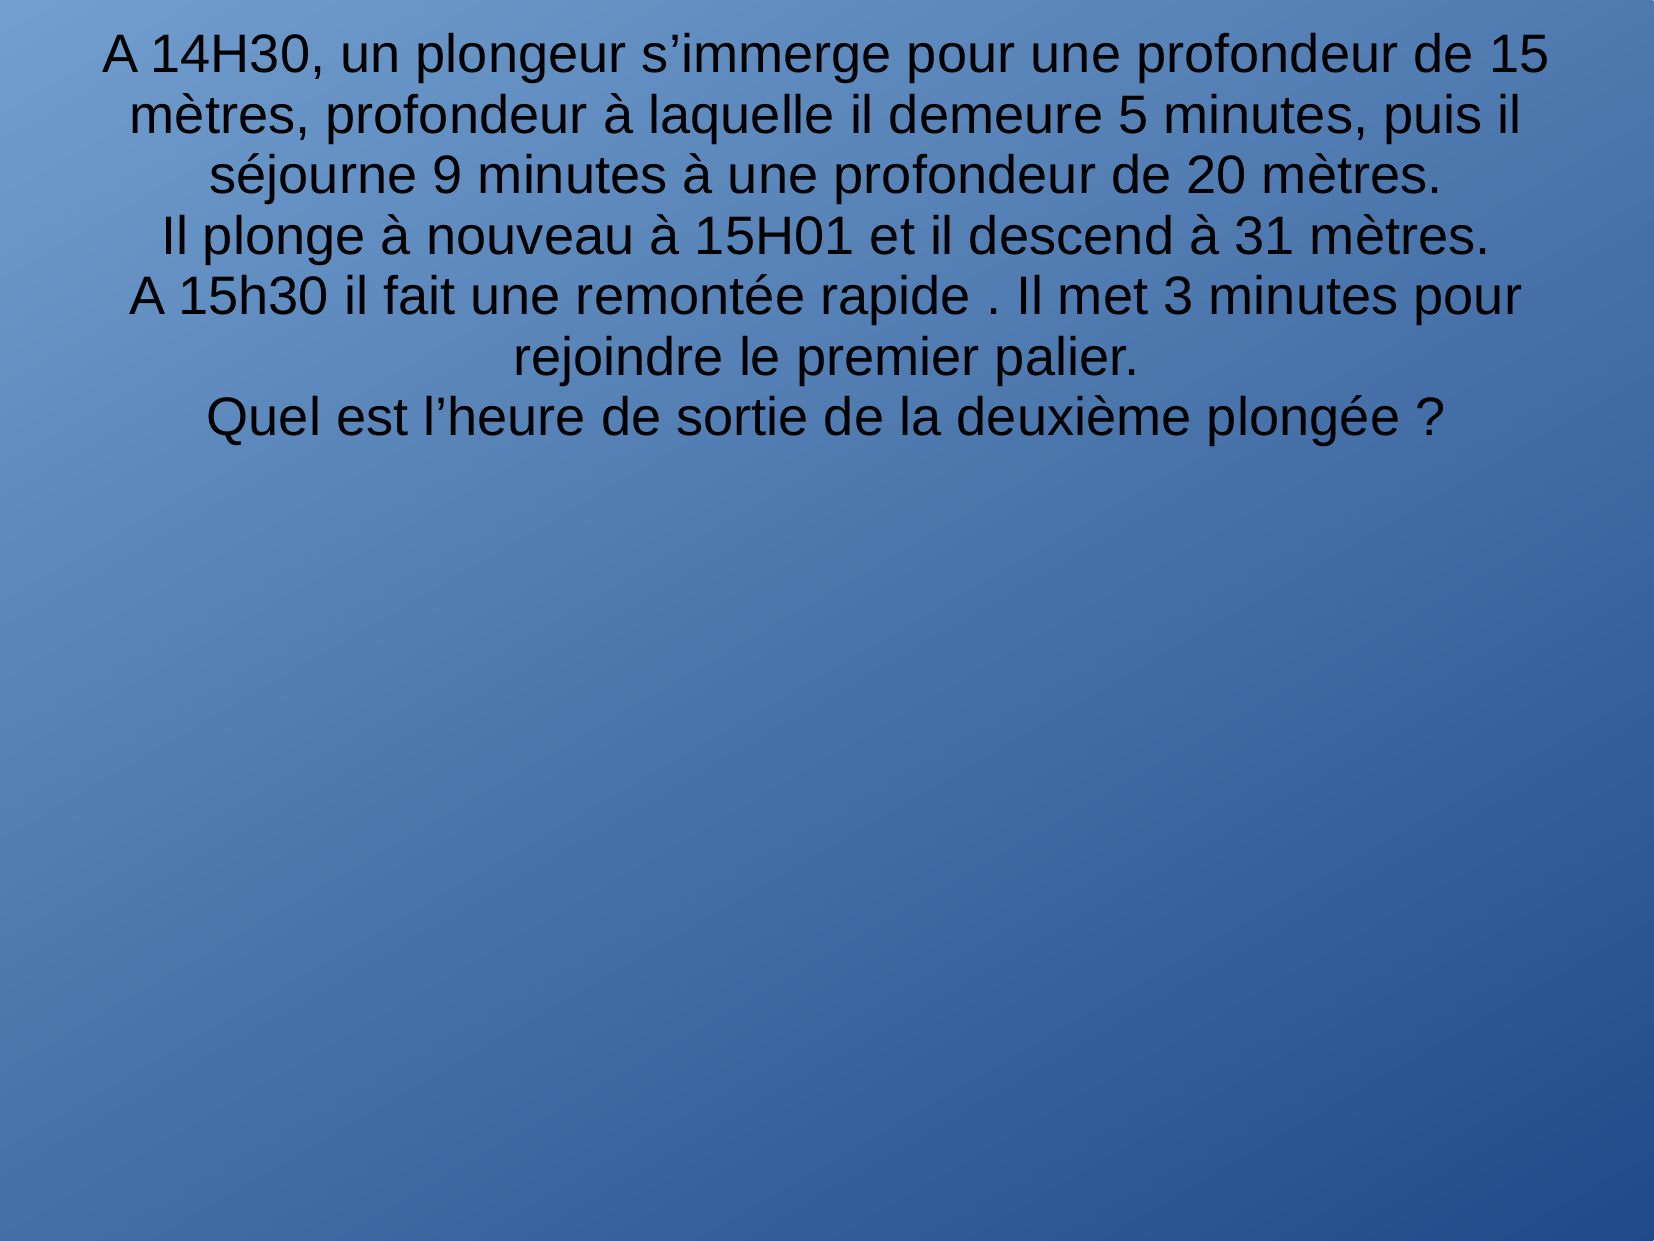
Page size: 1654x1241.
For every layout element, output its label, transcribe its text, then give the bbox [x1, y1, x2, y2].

title A 14H30, un plongeur s’immerge pour une profondeur de 15 mètres, profondeur à laquelle il demeure 5 minutes, puis il séjourne 9 minutes à une profondeur de 20 mètres. Il plonge à nouveau à 15H01 et il descend à 31 mètres. A 15h30 il fait une remontée rapide . Il met 3 minutes pour rejoindre le premier palier. Quel est l’heure de sortie de la deuxième plongée ? [35, 23, 1619, 508]
